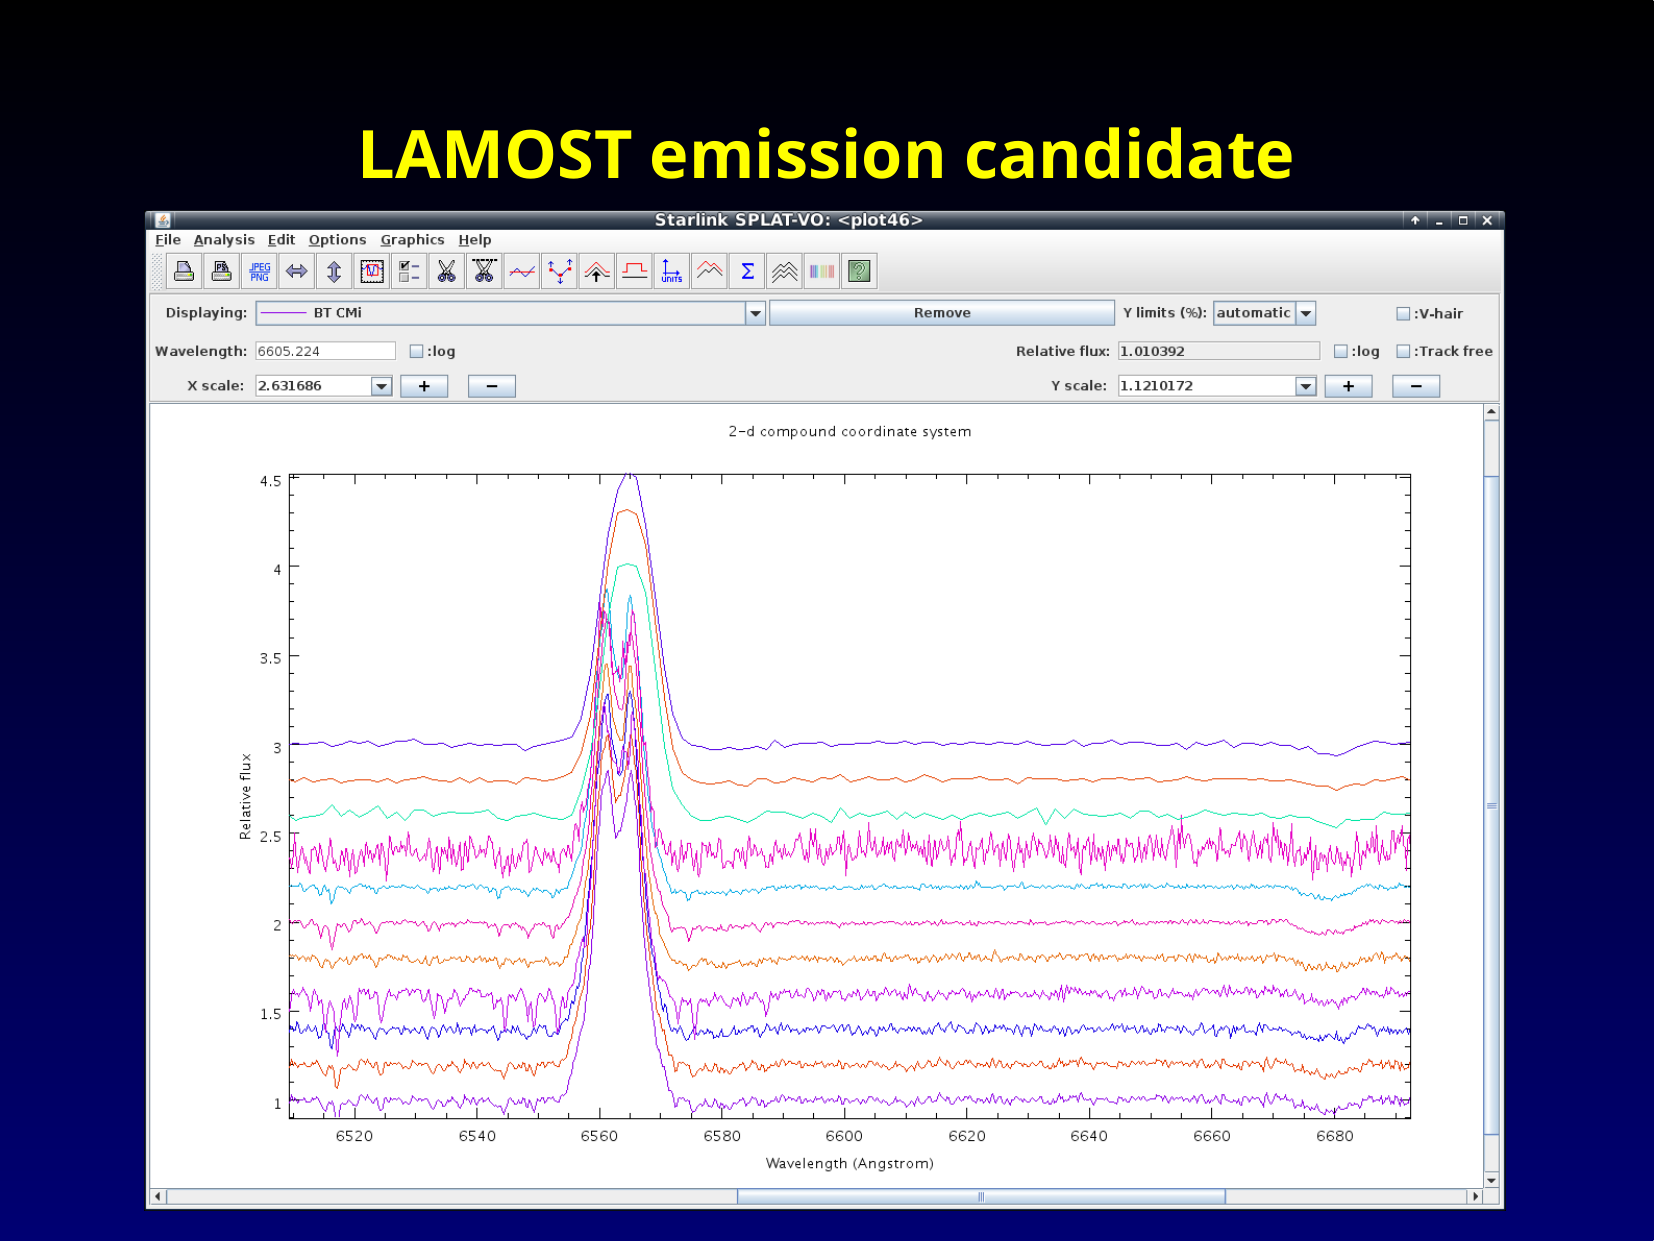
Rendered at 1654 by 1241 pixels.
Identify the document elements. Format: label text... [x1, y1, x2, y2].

title LAMOST emission candidate [82, 49, 1571, 257]
picture [144, 210, 1506, 1211]
